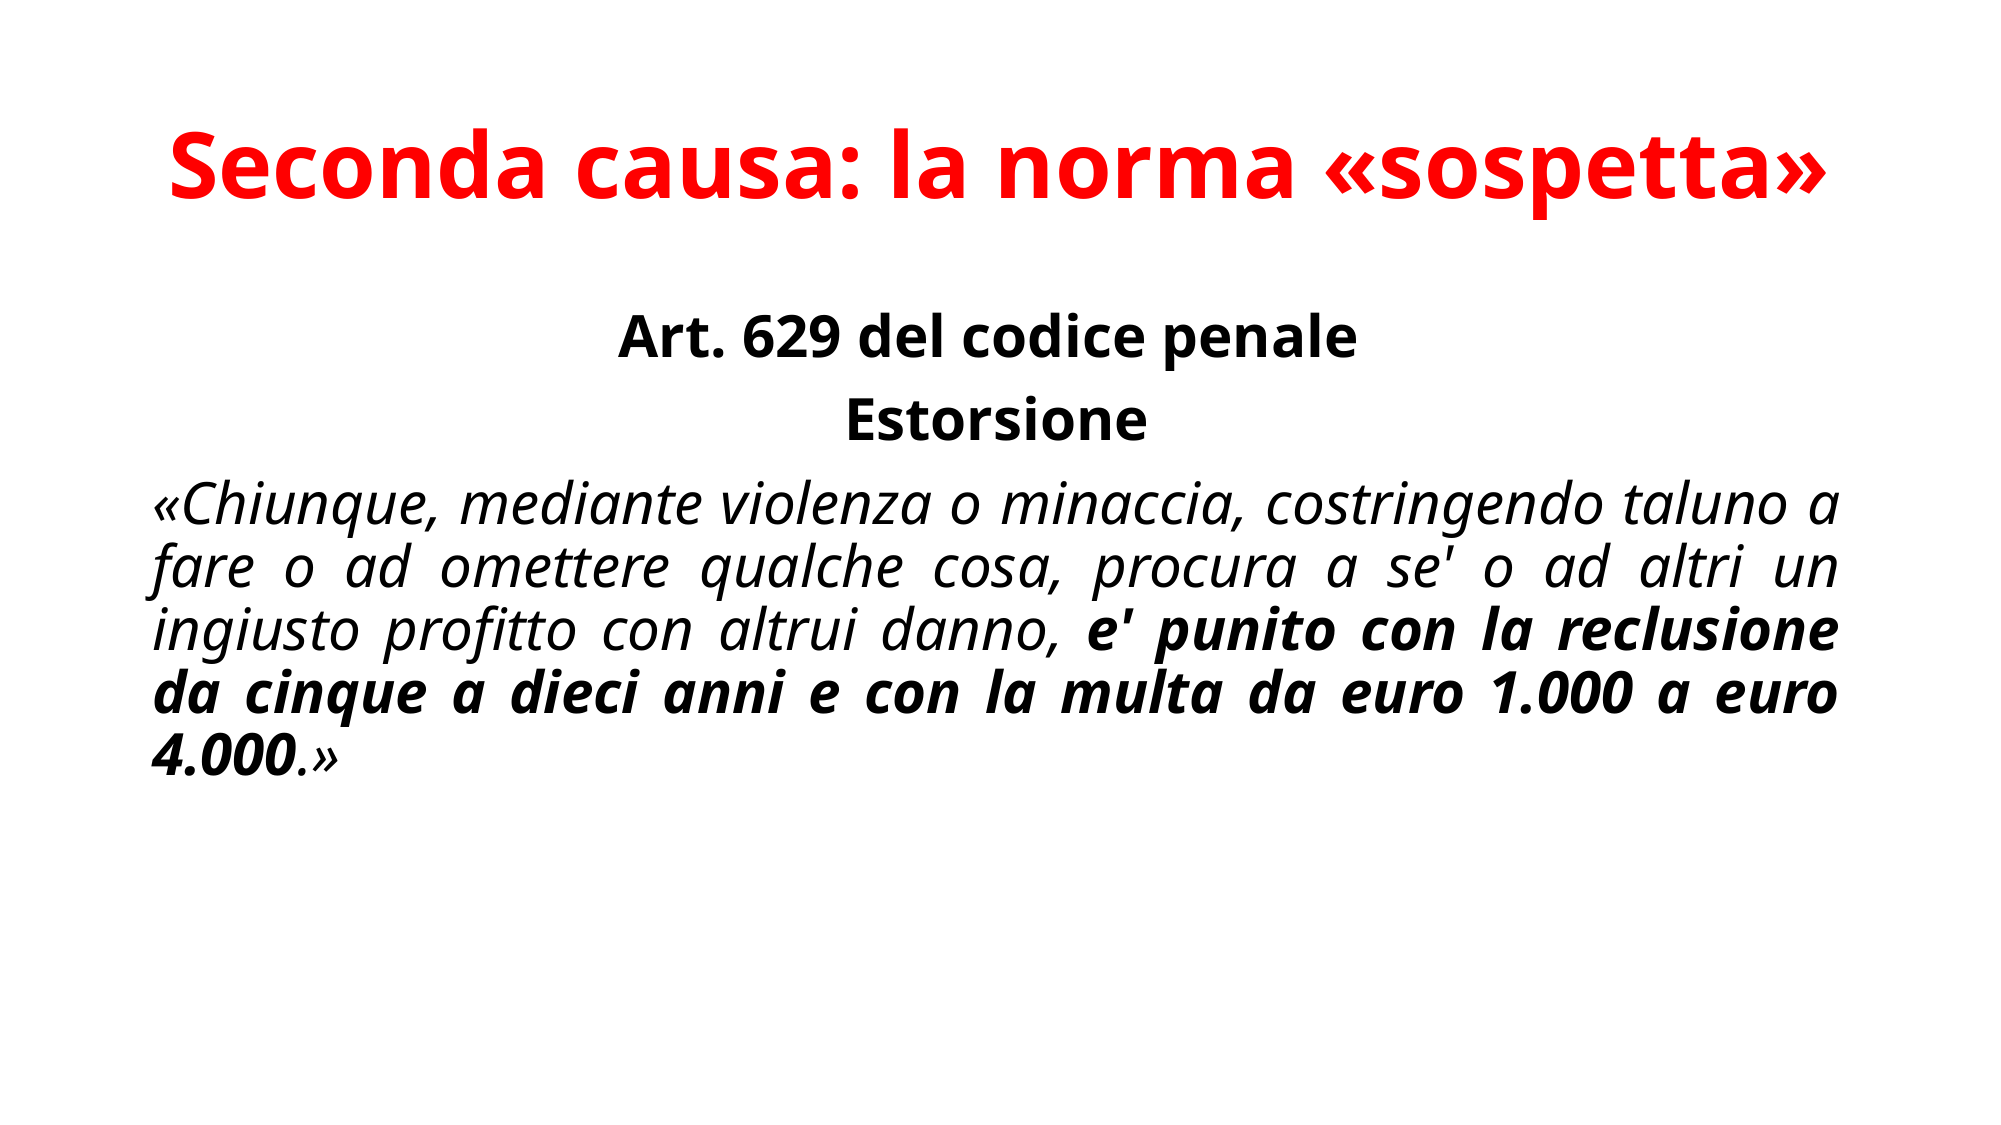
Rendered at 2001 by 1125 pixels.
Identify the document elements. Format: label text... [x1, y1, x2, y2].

title Seconda causa: la norma «sospetta» [137, 59, 1863, 278]
list Art. 629 del codice penale Estorsione «Chiunque, mediante violenza o minaccia, costringendo taluno a fare o ad omettere qualche cosa, procura a se' o ad altri un ingiusto profitto con altrui danno, e' punito con la reclusione da cinque a dieci anni e con la multa da euro 1.000 a euro 4.000.» [137, 299, 1863, 1014]
